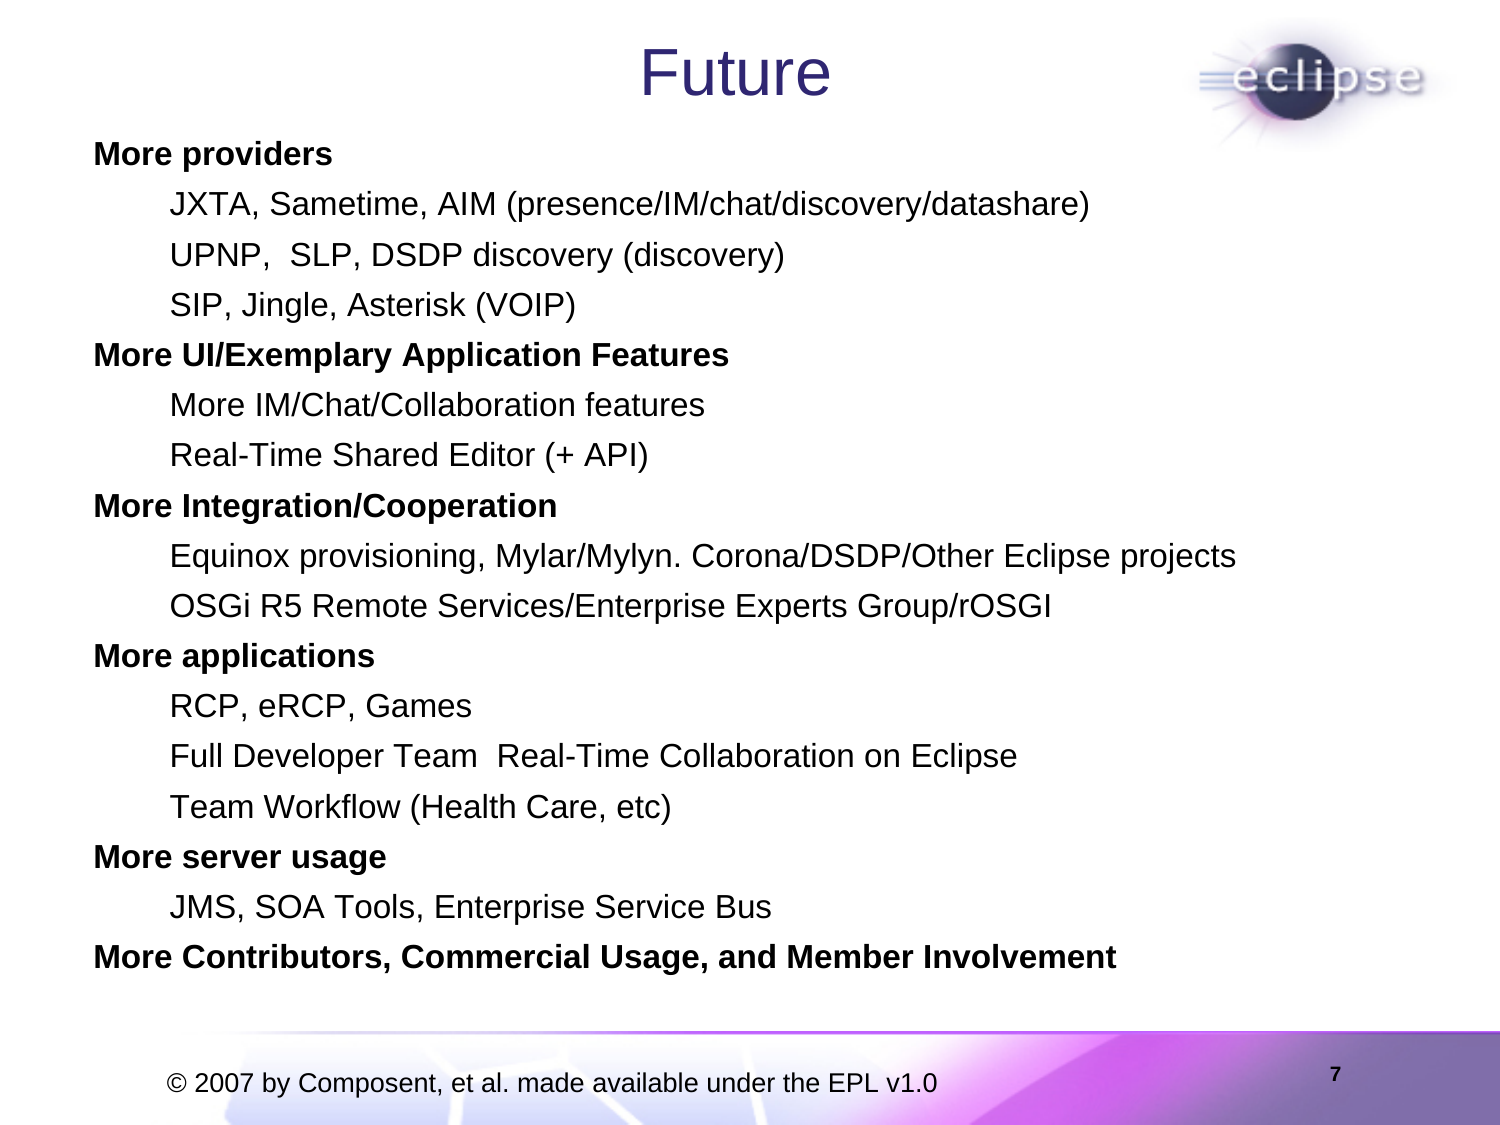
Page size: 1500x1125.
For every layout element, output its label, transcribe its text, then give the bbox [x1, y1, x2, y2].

title Future [624, 37, 1395, 128]
picture [92, 1031, 1500, 1125]
list More providers JXTA, Sametime, AIM (presence/IM/chat/discovery/datashare) UPNP, SLP, DSDP discovery (discovery) SIP, Jingle, Asterisk (VOIP) More UI/Exemplary Application Features More IM/Chat/Collaboration features Real-Time Shared Editor (+ API) More Integration/Cooperation Equinox provisioning, Mylar/Mylyn. Corona/DSDP/Other Eclipse projects OSGi R5 Remote Services/Enterprise Experts Group/rOSGI More applications RCP, eRCP, Games Full Developer Team Real-Time Collaboration on Eclipse Team Workflow (Health Care, etc) More server usage JMS, SOA Tools, Enterprise Service Bus More Contributors, Commercial Usage, and Member Involvement [93, 139, 1404, 1031]
picture [1164, 17, 1465, 152]
